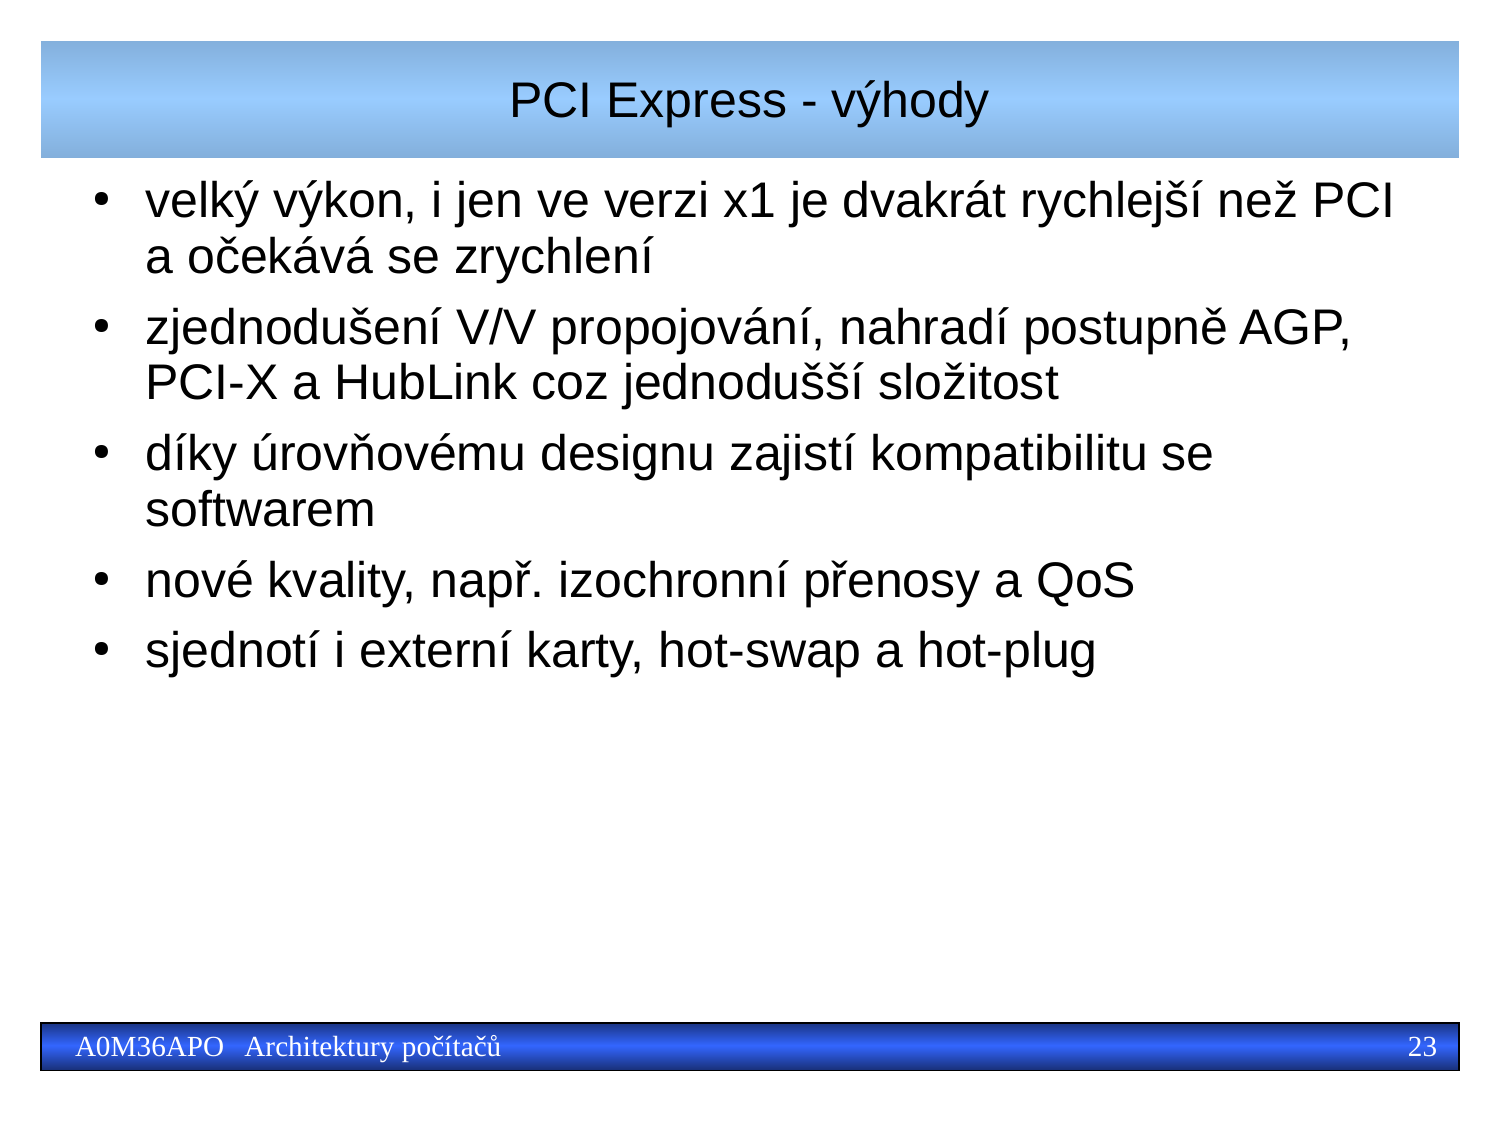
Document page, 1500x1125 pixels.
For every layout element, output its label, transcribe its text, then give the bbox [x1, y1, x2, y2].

title PCI Express - výhody [41, 41, 1459, 158]
list velký výkon, i jen ve verzi x1 je dvakrát rychlejší než PCI a očekává se zrychlení zjednodušení V/V propojování, nahradí postupně AGP, PCI-X a HubLink coz jednodušší složitost díky úrovňovému designu zajistí kompatibilitu se softwarem nové kvality, např. izochronní přenosy a QoS sjednotí i externí karty, hot-swap a hot-plug [75, 172, 1426, 916]
